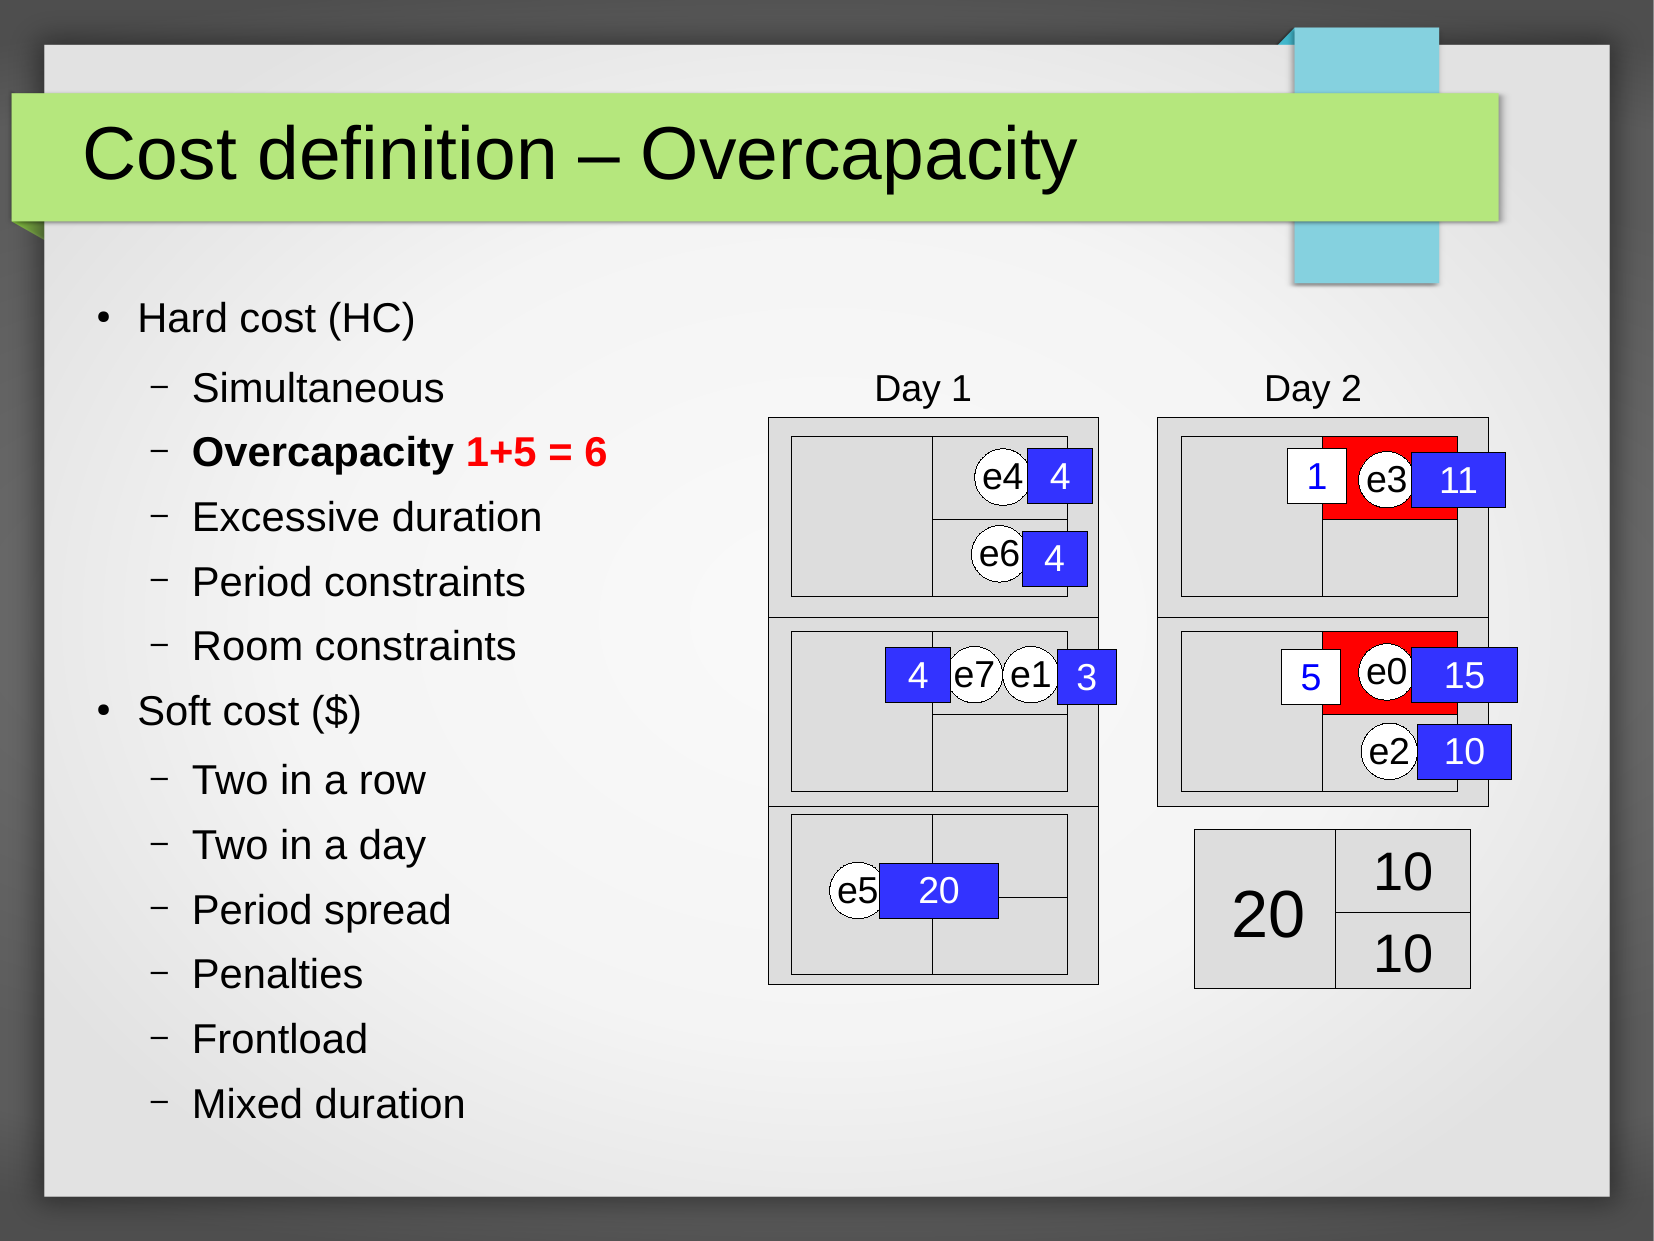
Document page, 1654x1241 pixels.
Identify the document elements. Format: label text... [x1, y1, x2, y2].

text_box [768, 417, 1099, 617]
text_box [1157, 618, 1489, 807]
text_box e5 [829, 862, 879, 919]
text_box 10 [1358, 833, 1449, 910]
text_box 10 [1358, 916, 1449, 993]
picture [0, 0, 1654, 1241]
text_box [1336, 913, 1471, 989]
text_box 5 [1281, 649, 1341, 705]
text_box 11 [1411, 452, 1506, 508]
text_box [1194, 829, 1335, 989]
list Hard cost (HC) Simultaneous Overcapacity 1+5 = 6 Excessive duration Period constraints Room constraints Soft cost ($) Two in a row Two in a day Period spread Penalties Frontload Mixed duration [82, 295, 1571, 1134]
text_box Day 2 [1249, 360, 1377, 418]
text_box e7 [951, 646, 1003, 703]
text_box 10 [1417, 724, 1512, 780]
text_box [1336, 829, 1471, 912]
text_box e0 [1358, 643, 1411, 701]
text_box [768, 807, 1099, 985]
text_box Day 1 [859, 360, 987, 418]
text_box [1157, 417, 1489, 617]
text_box 20 [879, 863, 999, 919]
text_box e1 [1002, 646, 1057, 703]
text_box e4 [974, 448, 1027, 506]
text_box 4 [885, 647, 951, 703]
text_box e6 [971, 525, 1022, 583]
text_box e2 [1361, 723, 1417, 780]
text_box [768, 618, 1099, 806]
text_box 4 [1022, 531, 1088, 587]
text_box e3 [1358, 451, 1411, 508]
text_box 1 [1287, 448, 1347, 504]
text_box 4 [1027, 448, 1093, 504]
text_box 15 [1411, 647, 1518, 703]
text_box 20 [1216, 869, 1321, 960]
text_box 3 [1057, 649, 1117, 705]
title Cost definition – Overcapacity [82, 94, 1264, 213]
